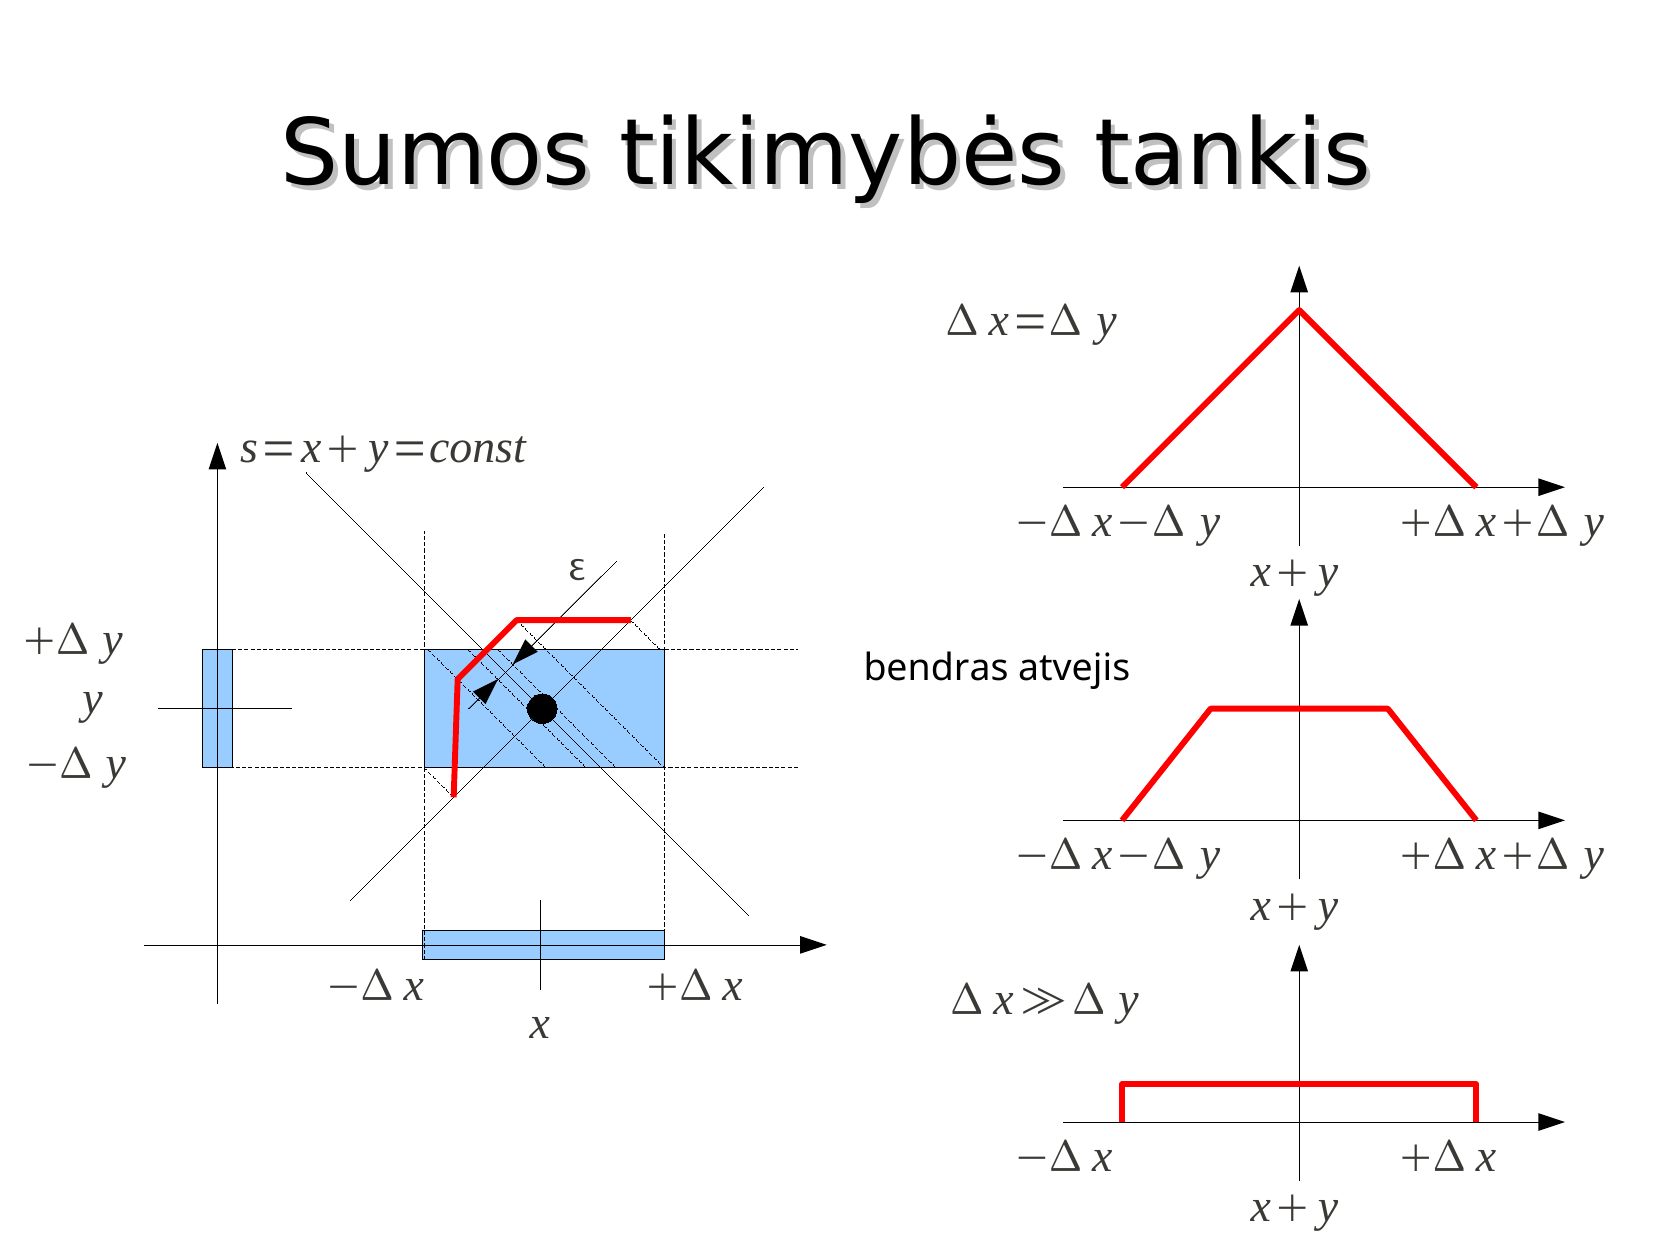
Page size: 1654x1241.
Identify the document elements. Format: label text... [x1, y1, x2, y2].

text_box [458, 649, 665, 768]
text_box bendras atvejis [848, 633, 1156, 694]
chart [638, 959, 749, 1011]
chart [944, 974, 1145, 1026]
chart [1391, 828, 1610, 880]
chart [1391, 495, 1610, 547]
chart [18, 738, 133, 789]
text_box [422, 930, 540, 945]
text_box [218, 649, 233, 708]
chart [319, 959, 431, 1011]
chart [561, 539, 595, 591]
chart [1007, 495, 1226, 547]
chart [1391, 1130, 1503, 1182]
chart [1241, 1181, 1344, 1232]
text_box [422, 946, 540, 960]
chart [940, 295, 1123, 346]
chart [520, 997, 556, 1049]
text_box [541, 930, 665, 945]
chart [232, 421, 533, 473]
text_box [218, 709, 233, 768]
chart [69, 672, 109, 724]
chart [1007, 1130, 1119, 1182]
title Sumos tikimybės tankis [82, 56, 1571, 250]
text_box [541, 946, 665, 960]
chart [14, 613, 129, 665]
chart [1241, 879, 1344, 931]
chart [1007, 828, 1226, 880]
chart [1241, 546, 1344, 597]
text_box [202, 709, 217, 768]
text_box [424, 649, 482, 768]
text_box [202, 649, 217, 708]
